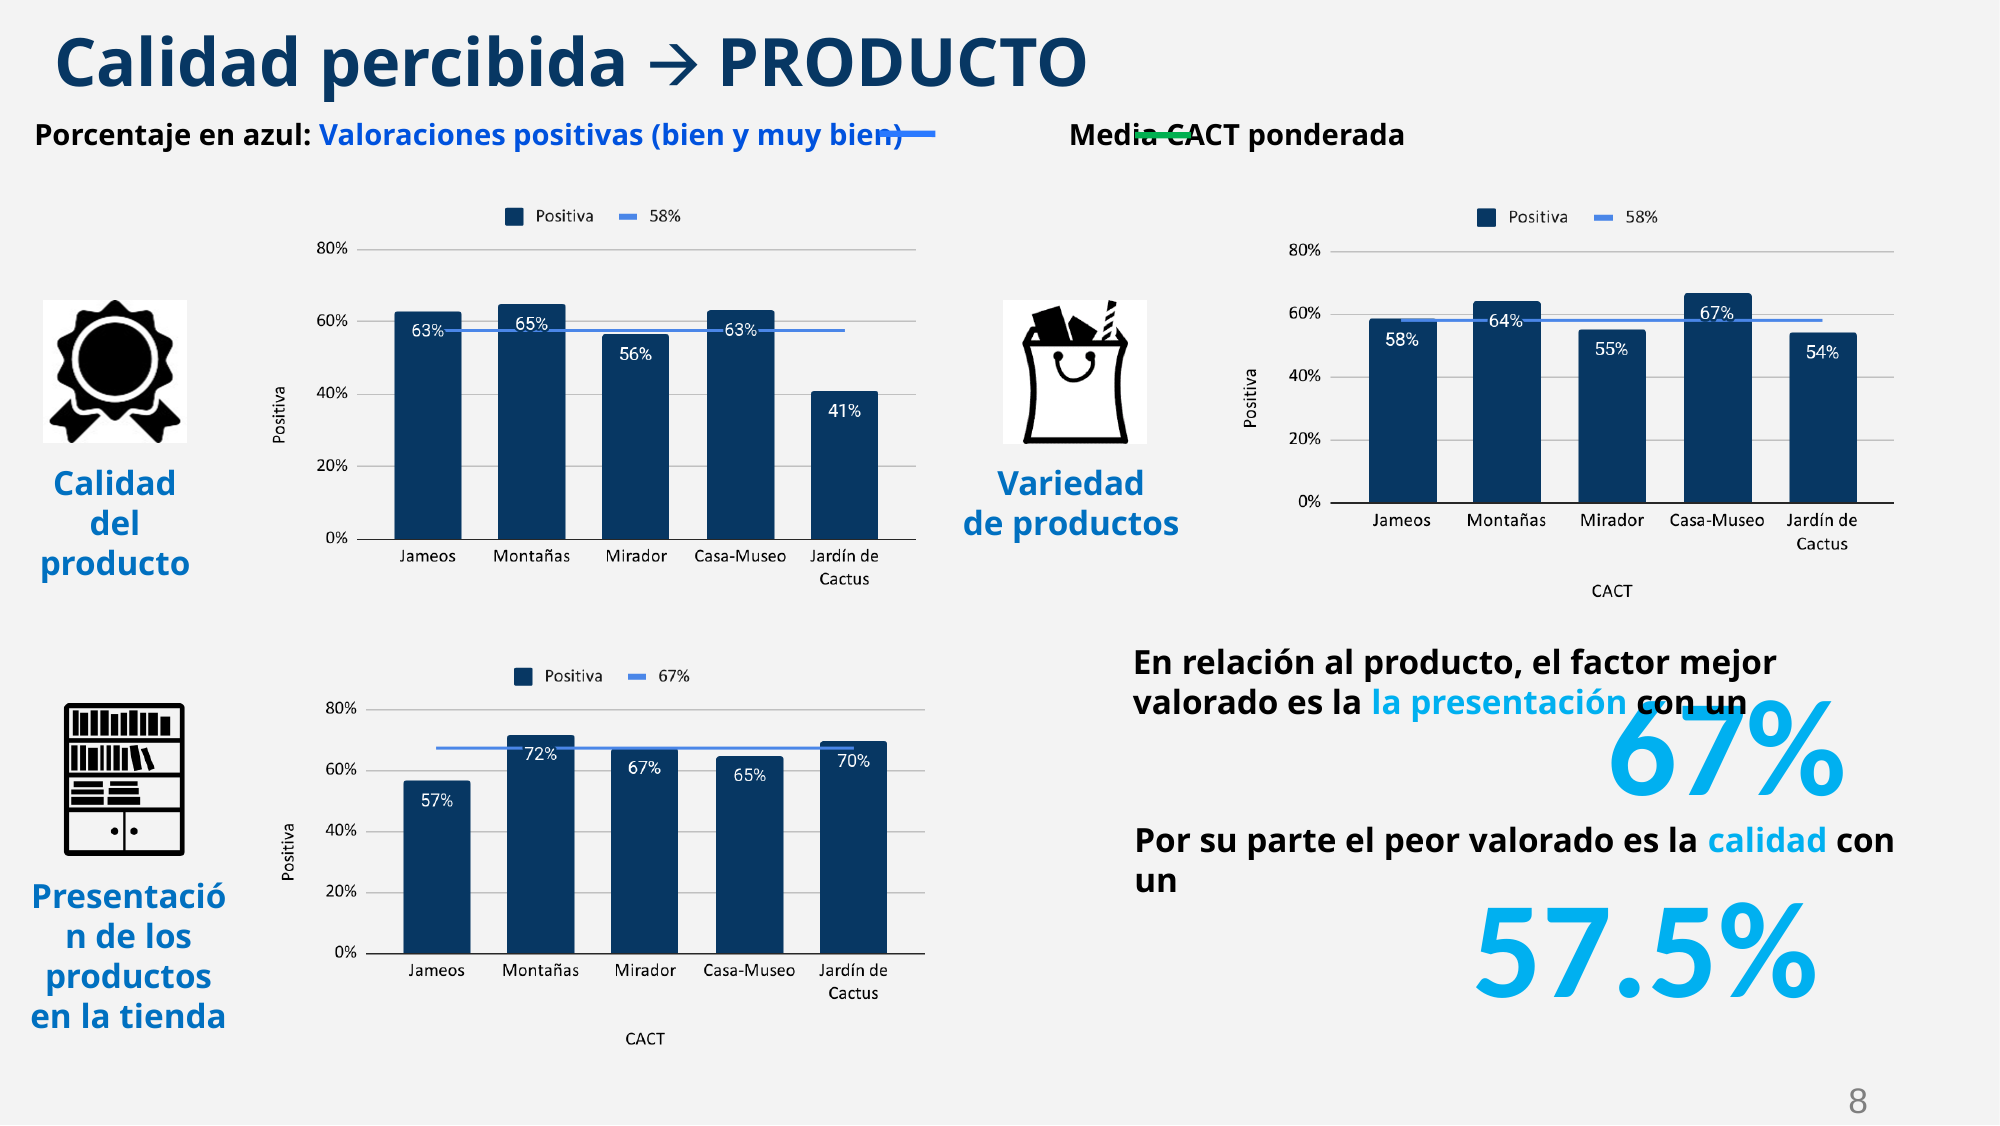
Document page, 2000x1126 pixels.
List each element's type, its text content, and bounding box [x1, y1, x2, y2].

text_box Calidad del producto [0, 454, 232, 551]
picture [249, 186, 936, 610]
text_box Variedad de productos [936, 454, 1211, 551]
text_box Calidad percibida 🡪 PRODUCTO [54, 0, 1126, 109]
picture [47, 703, 201, 856]
text_box 57.5% [1457, 868, 1886, 1035]
text_box Presentación de los productos en la tienda [7, 867, 250, 1045]
picture [258, 646, 945, 1070]
slide_number <number> [1419, 1069, 1886, 1126]
text_box Por su parte el peor valorado es la calidad con un [1119, 811, 1953, 868]
picture [43, 300, 187, 444]
text_box 67% [1592, 730, 1881, 811]
picture [1219, 186, 1915, 624]
text_box 67% [1628, 749, 1657, 782]
text_box En relación al producto, el factor mejor valorado es la la presentación con un [1117, 633, 1924, 730]
picture [1003, 300, 1147, 444]
text_box Porcentaje en azul: Valoraciones positivas (bien y muy bien) Media CACT ponderada [19, 109, 1988, 158]
text_box 67% [1763, 730, 1778, 736]
